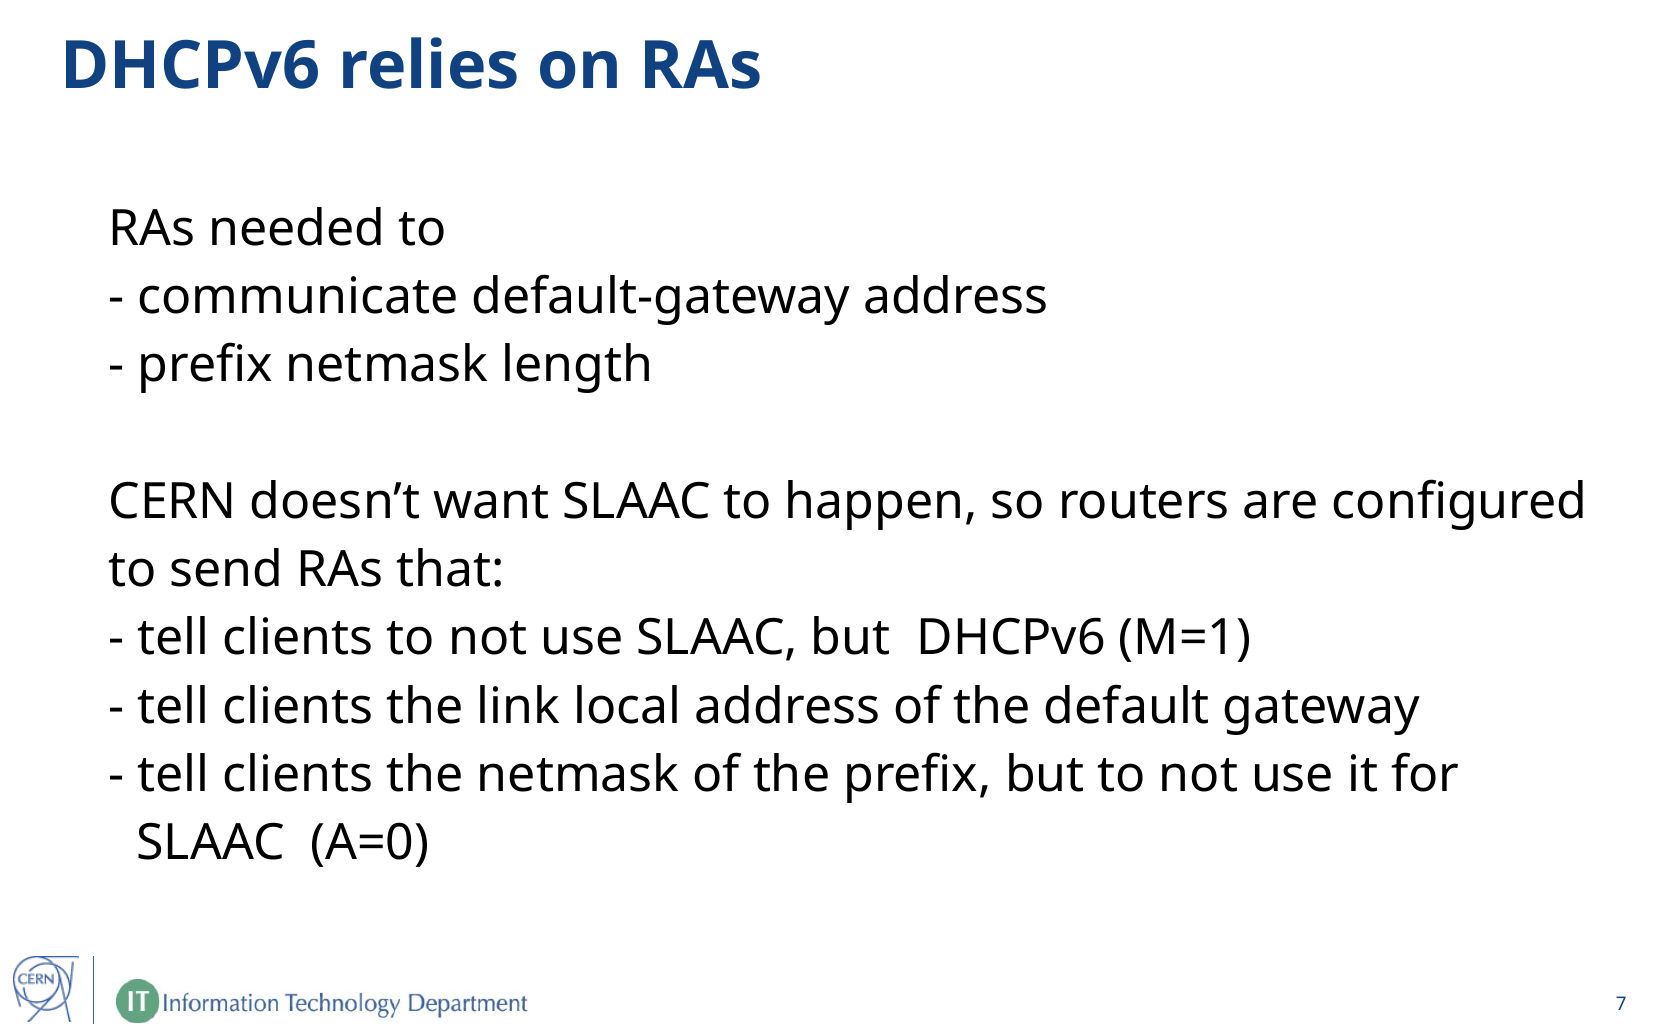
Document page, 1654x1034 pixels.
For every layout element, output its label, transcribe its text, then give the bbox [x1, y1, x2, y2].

picture [13, 956, 79, 1032]
text_box RAs needed to - communicate default-gateway address - prefix netmask length CERN doesn’t want SLAAC to happen, so routers are configured to send RAs that: - tell clients to not use SLAAC, but DHCPv6 (M=1) - tell clients the link local address of the default gateway - tell clients the netmask of the prefix, but to not use it for SLAAC (A=0) [93, 184, 1621, 1034]
title DHCPv6 relies on RAs [60, 0, 1528, 138]
